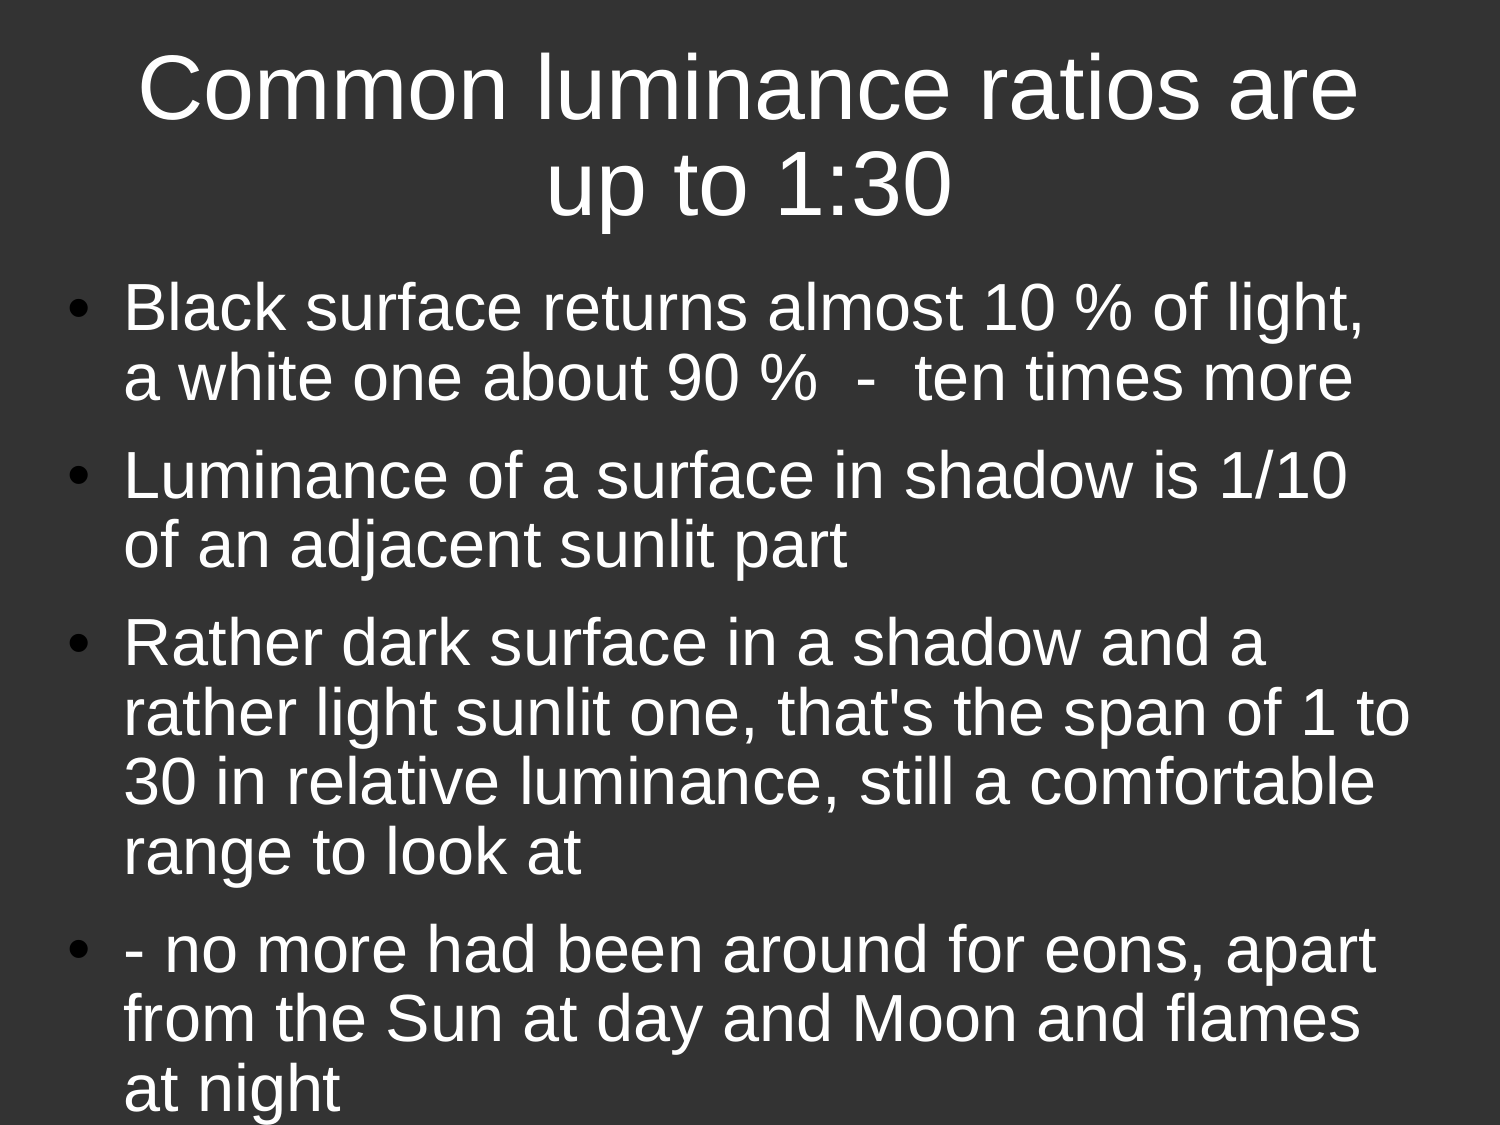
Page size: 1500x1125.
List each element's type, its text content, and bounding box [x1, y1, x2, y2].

title Common luminance ratios are up to 1:30 [75, 21, 1425, 257]
list Black surface returns almost 10 % of light, a white one about 90 % - ten times more Luminance of a surface in shadow is 1/10 of an adjacent sunlit part Rather dark surface in a shadow and a rather light sunlit one, that's the span of 1 to 30 in relative luminance, still a comfortable range to look at - no more had been around for eons, apart from the Sun at day and Moon and flames at night [67, 275, 1418, 1125]
